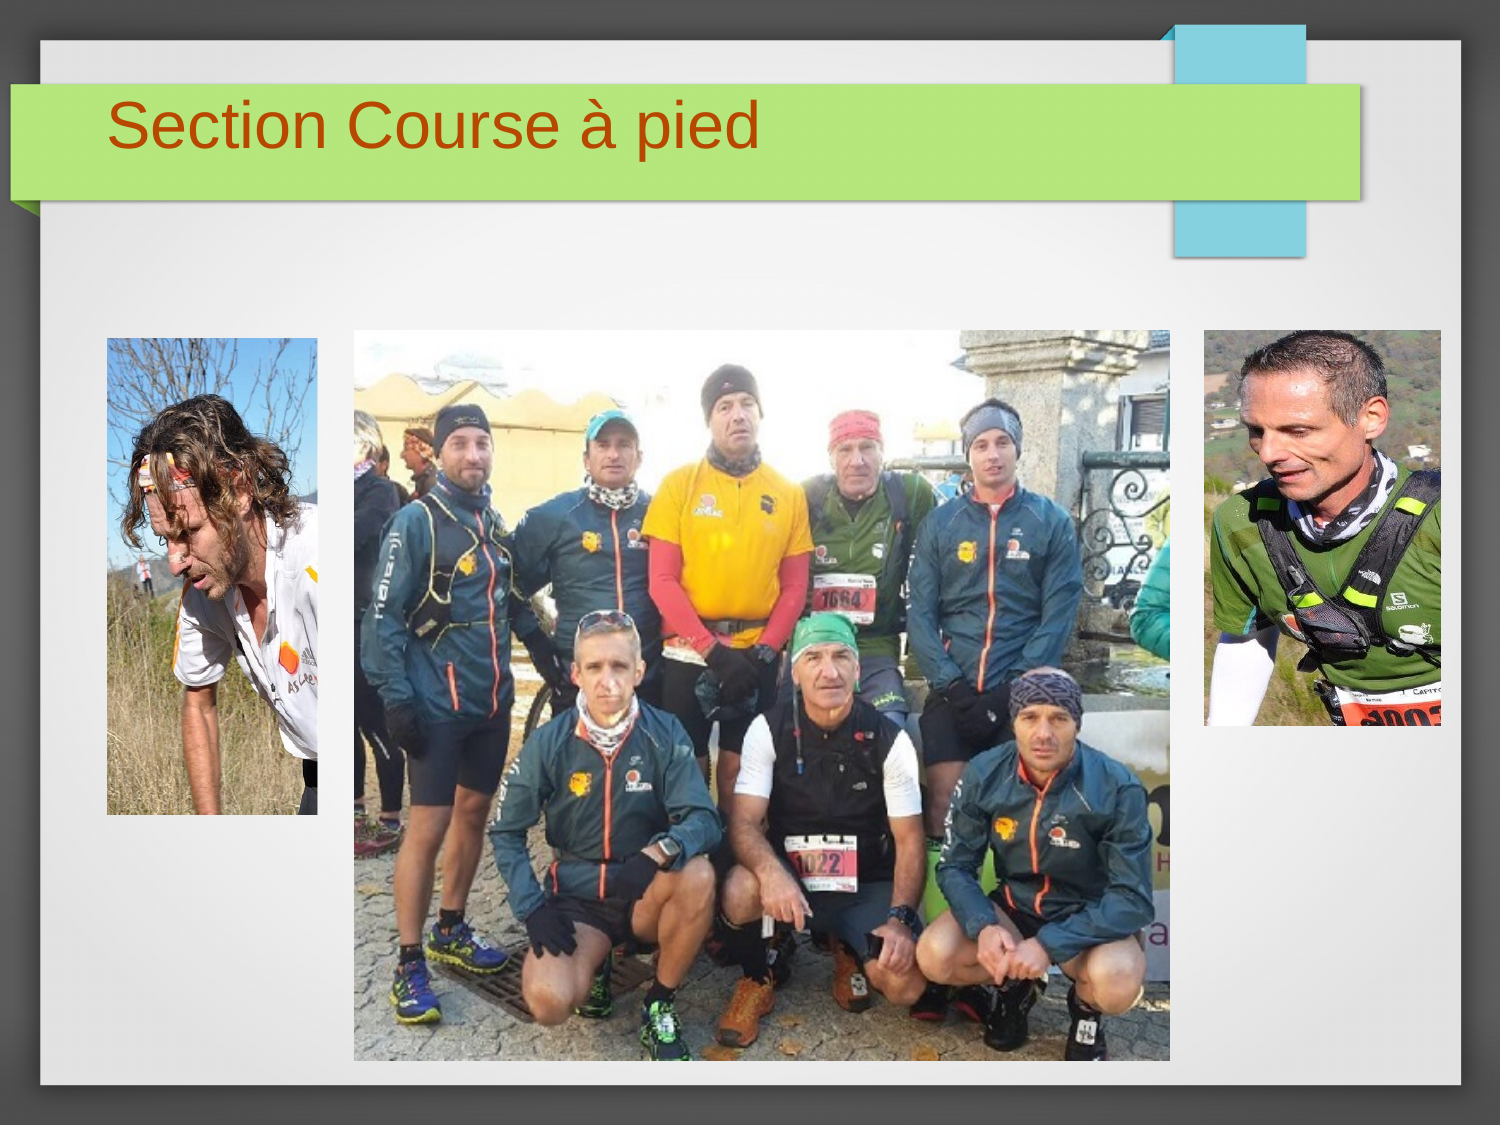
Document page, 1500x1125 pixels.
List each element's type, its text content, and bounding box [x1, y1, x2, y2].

title Section Course à pied [0, 74, 1158, 250]
picture [0, 0, 1500, 1125]
